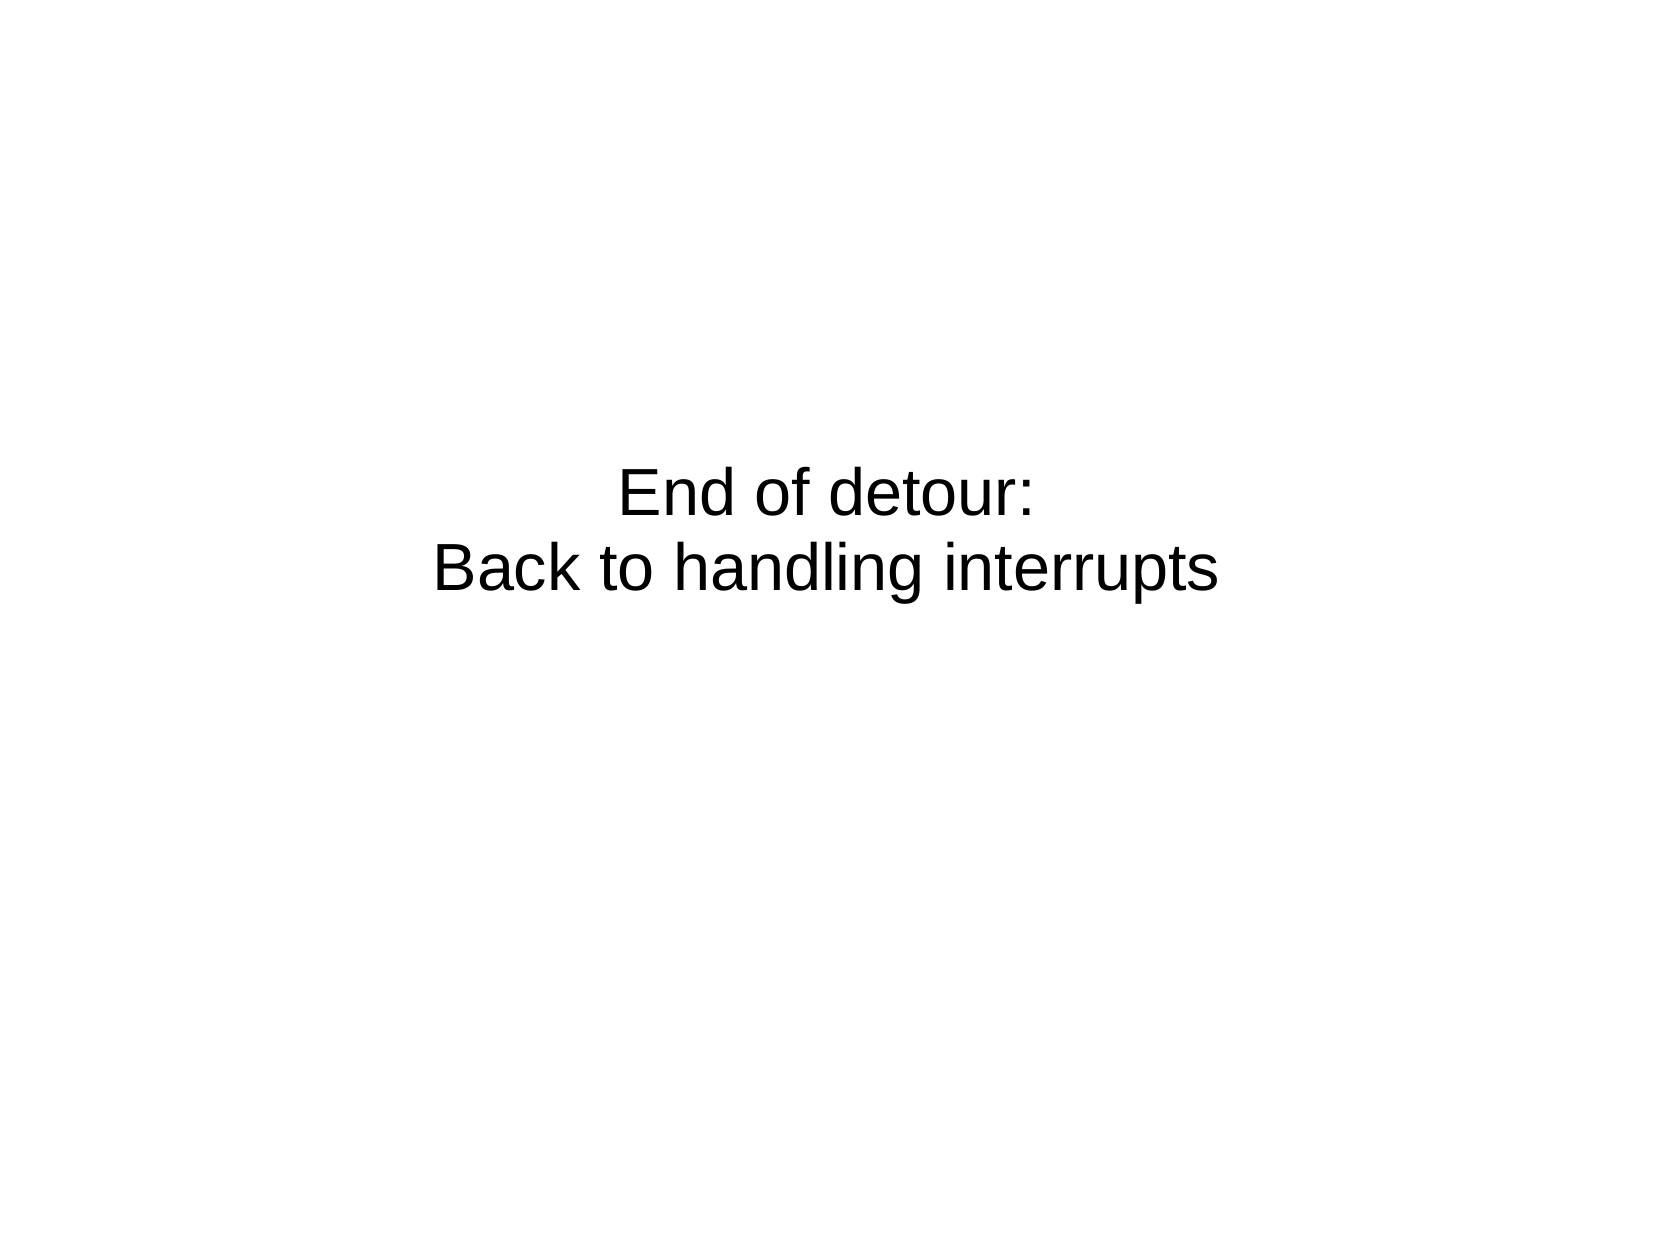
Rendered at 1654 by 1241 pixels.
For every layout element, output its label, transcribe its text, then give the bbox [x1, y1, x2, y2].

subtitle End of detour: Back to handling interrupts [82, 49, 1571, 1010]
